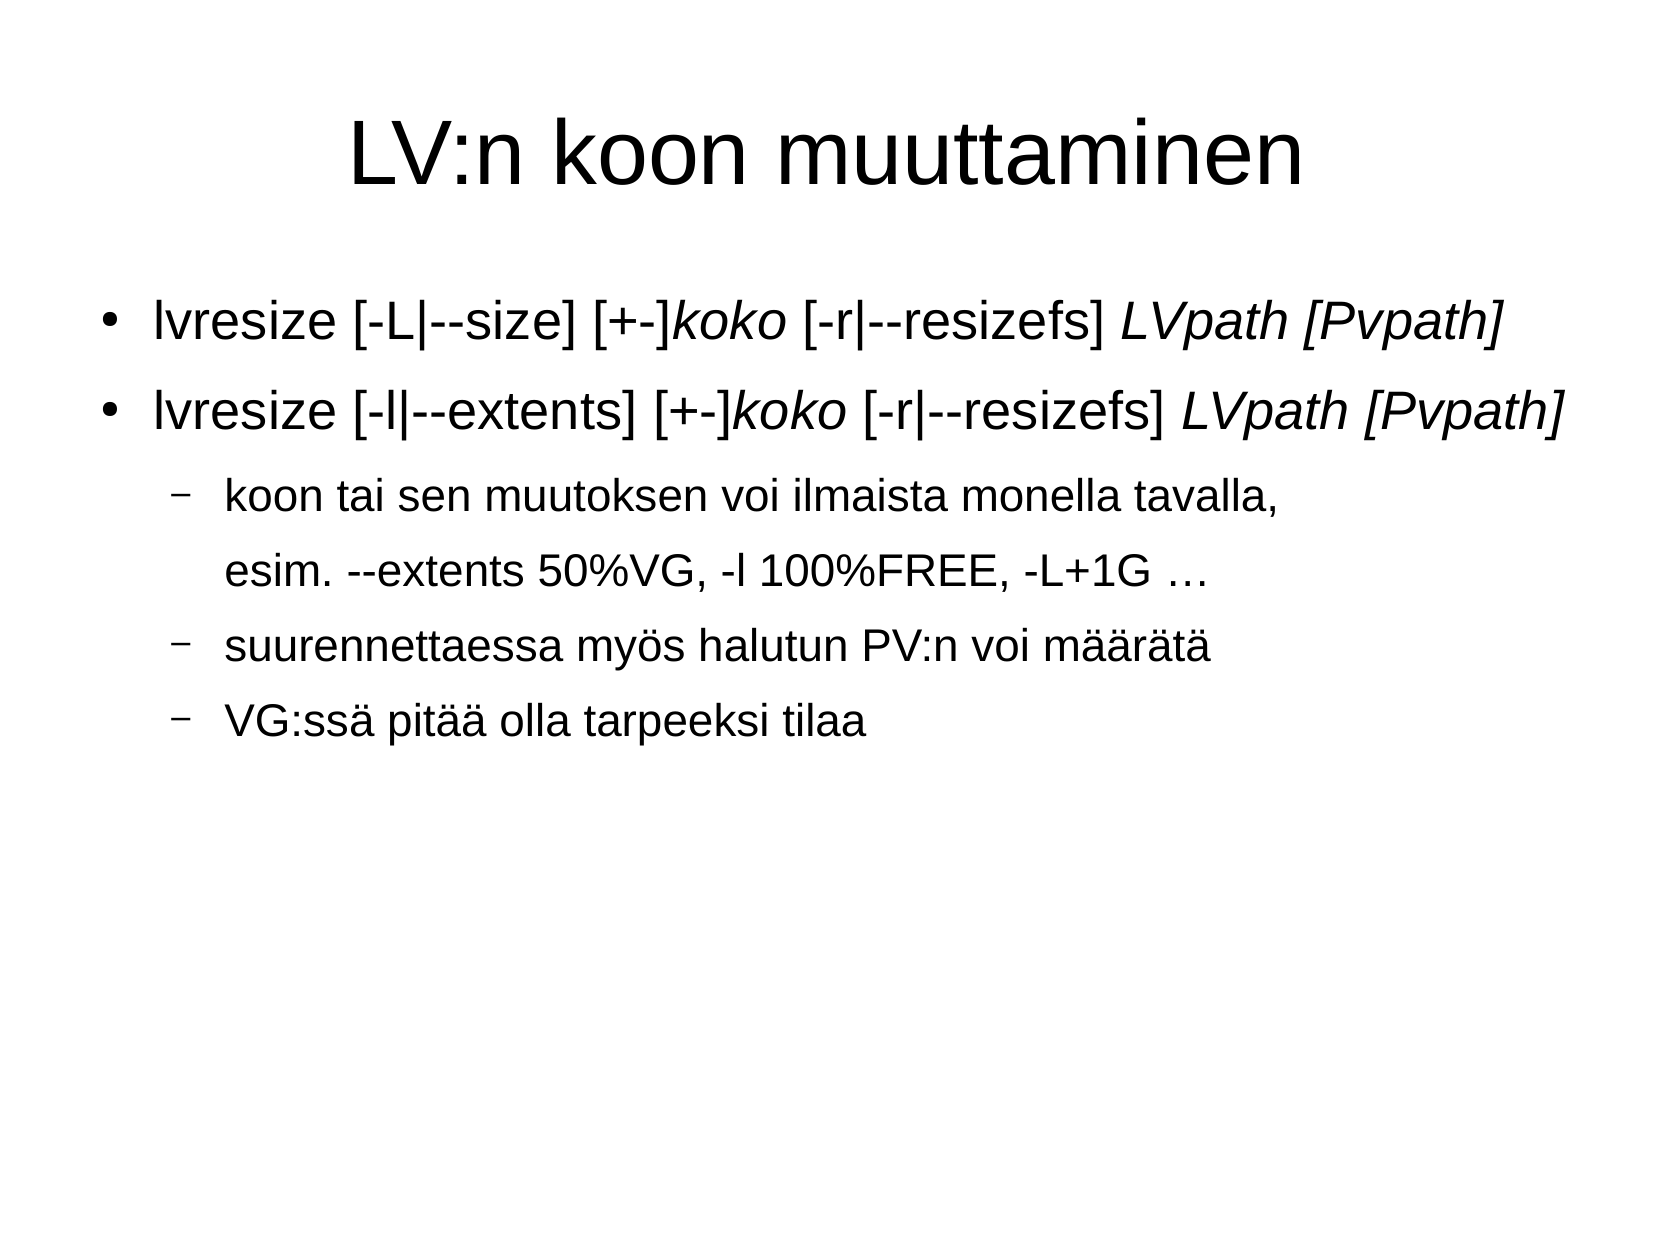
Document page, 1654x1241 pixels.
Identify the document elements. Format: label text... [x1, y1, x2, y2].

title LV:n koon muuttaminen [82, 49, 1571, 257]
list lvresize [-L|--size] [+-]koko [-r|--resizefs] LVpath [Pvpath] lvresize [-l|--extents] [+-]koko [-r|--resizefs] LVpath [Pvpath] koon tai sen muutoksen voi ilmaista monella tavalla, esim. --extents 50%VG, -l 100%FREE, -L+1G … suurennettaessa myös halutun PV:n voi määrätä VG:ssä pitää olla tarpeeksi tilaa [82, 290, 1571, 1010]
